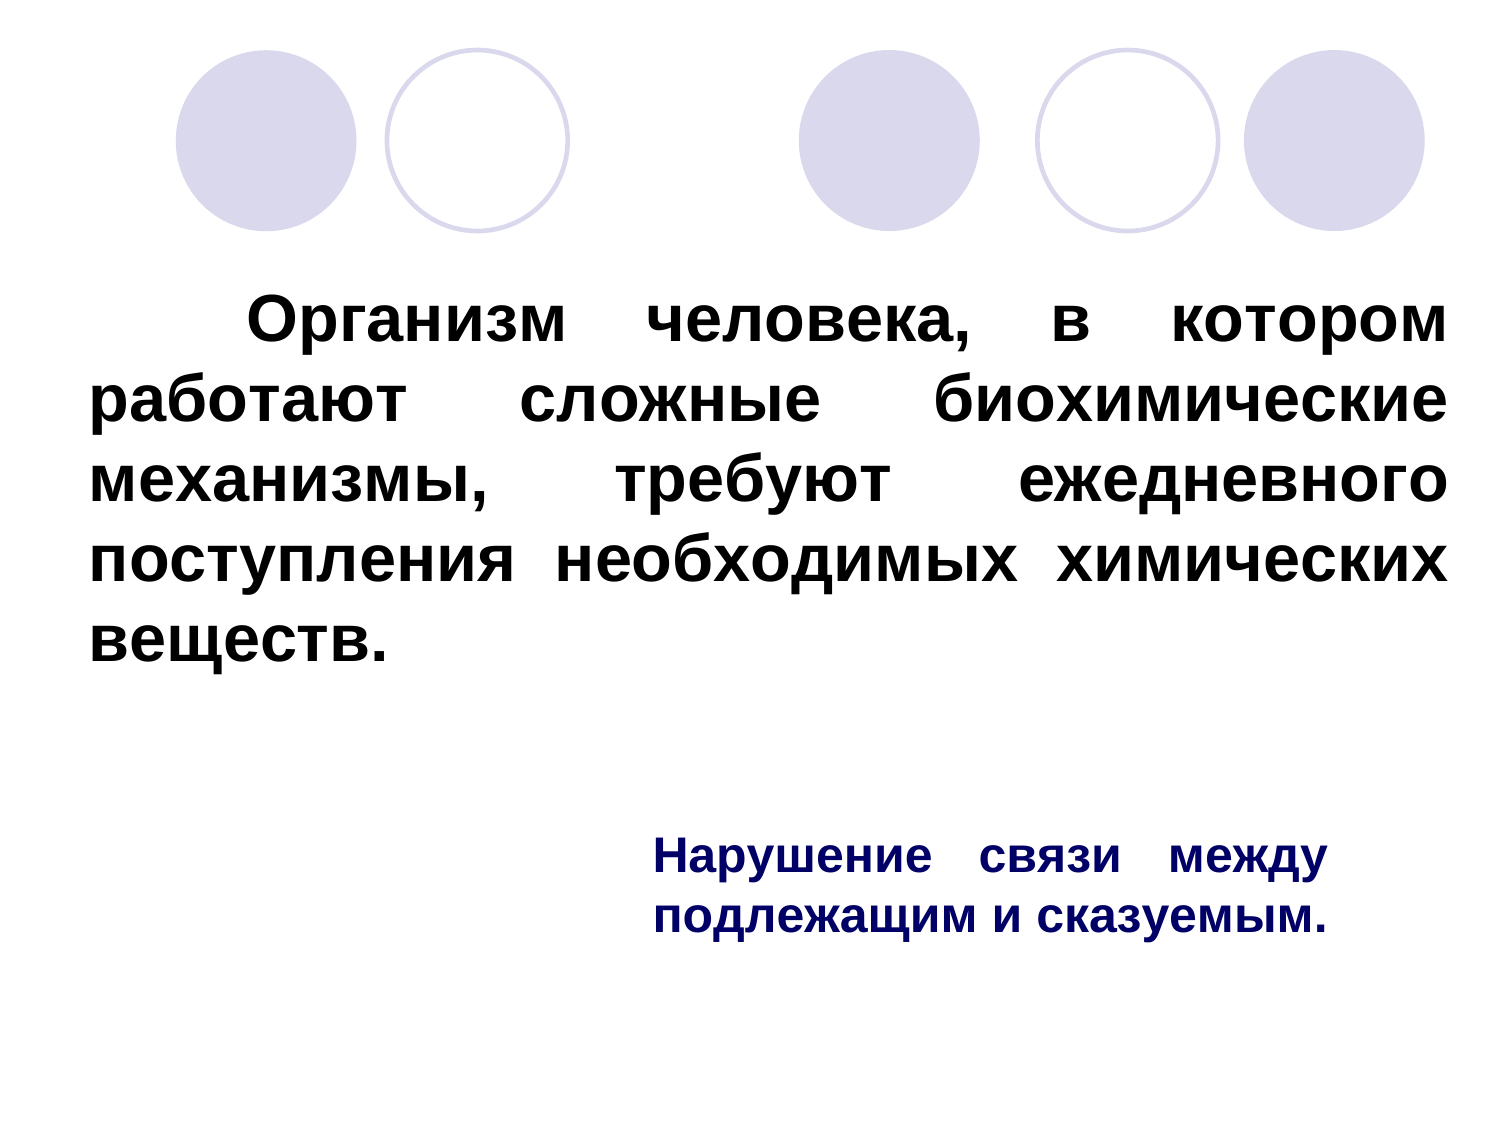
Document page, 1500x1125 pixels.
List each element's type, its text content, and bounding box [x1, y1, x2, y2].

text_box Организм человека, в котором работают сложные биохимические механизмы, требуют ежедневного поступления необходимых химических веществ. [74, 267, 1465, 683]
text_box Нарушение связи между подлежащим и сказуемым. [637, 814, 1500, 1082]
